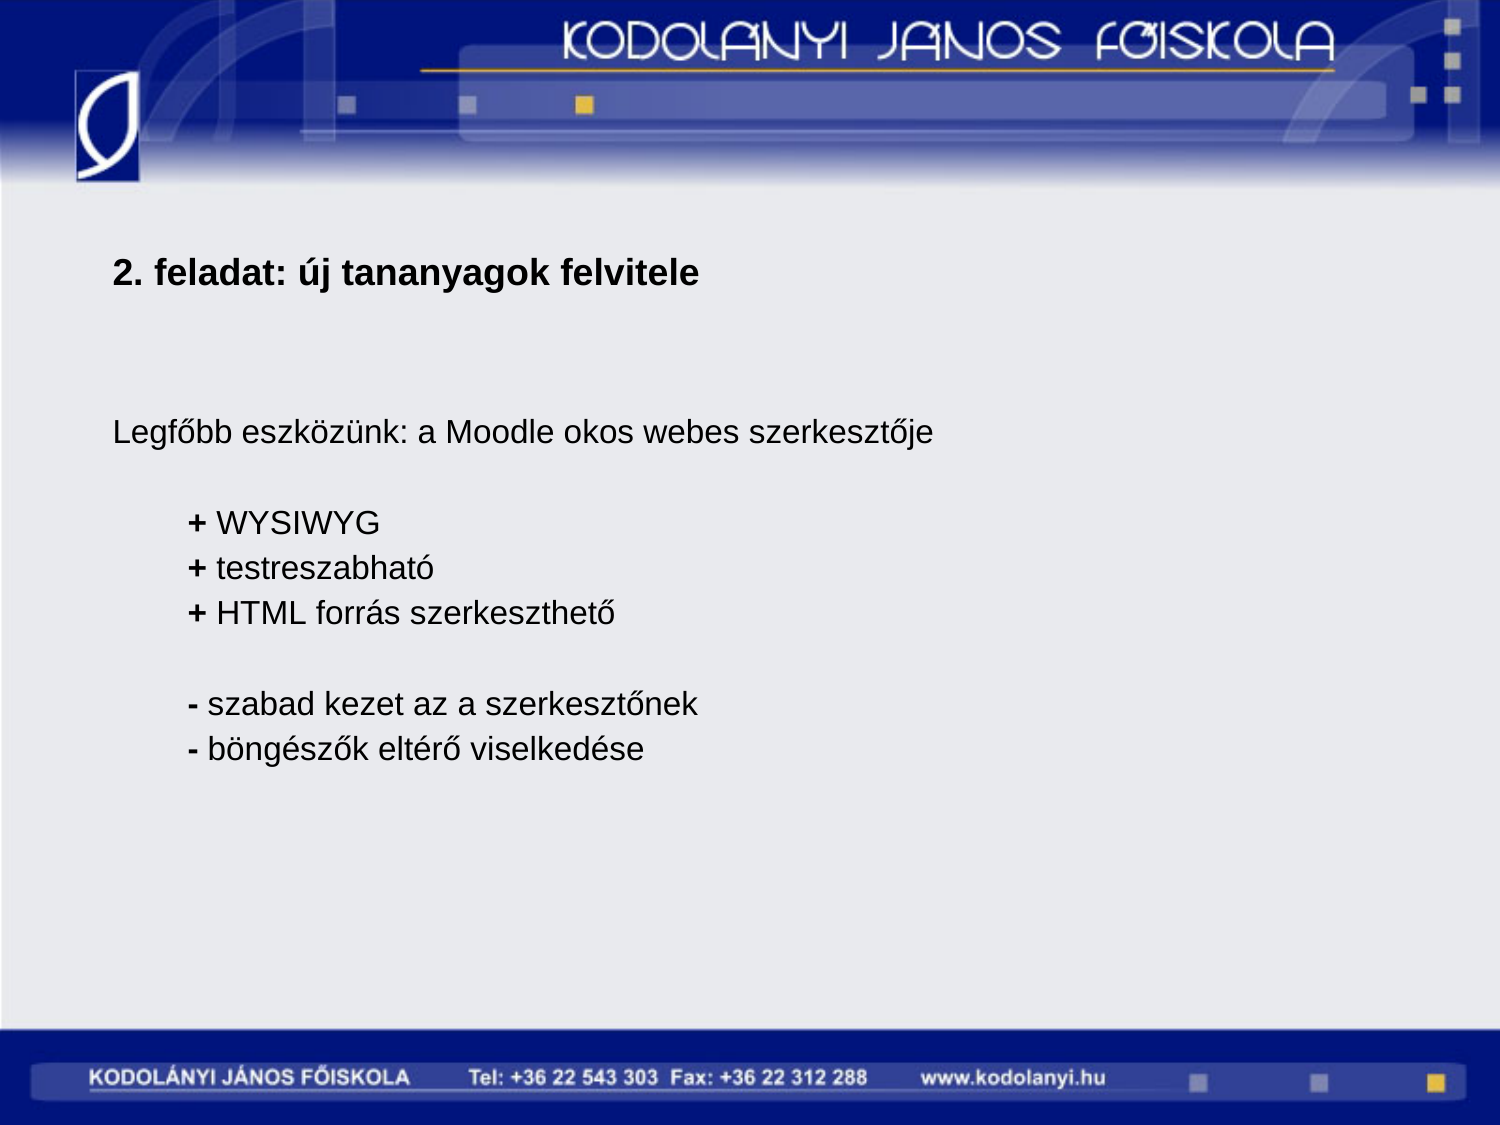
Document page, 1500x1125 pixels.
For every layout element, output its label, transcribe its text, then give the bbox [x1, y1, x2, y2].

title 2. feladat: új tananyagok felvitele [112, 242, 1388, 303]
list Legfőbb eszközünk: a Moodle okos webes szerkesztője + WYSIWYG + testreszabható + HTML forrás szerkeszthető - szabad kezet az a szerkesztőnek - böngészők eltérő viselkedése [112, 413, 1388, 1001]
picture [0, 0, 1500, 1125]
